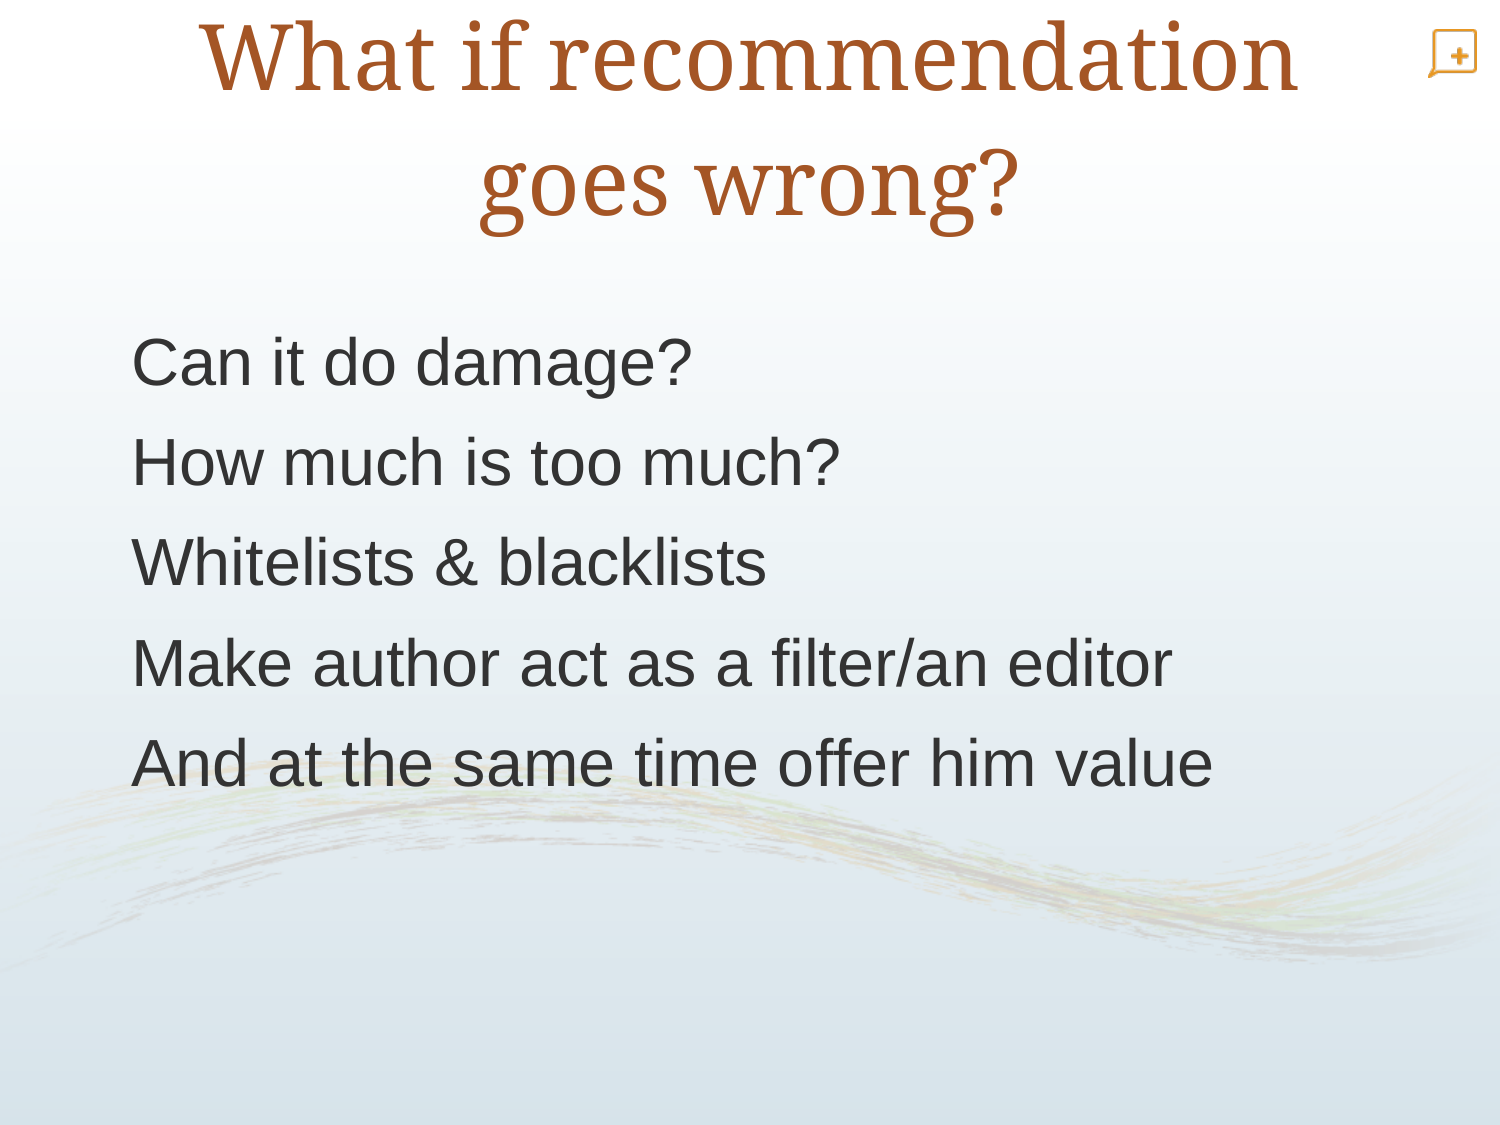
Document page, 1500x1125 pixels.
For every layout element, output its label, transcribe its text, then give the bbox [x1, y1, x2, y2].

picture [0, 0, 1500, 1125]
list Can it do damage? How much is too much? Whitelists & blacklists Make author act as a filter/an editor And at the same time offer him value [112, 324, 1388, 1034]
title What if recommendation goes wrong? [112, 0, 1388, 244]
